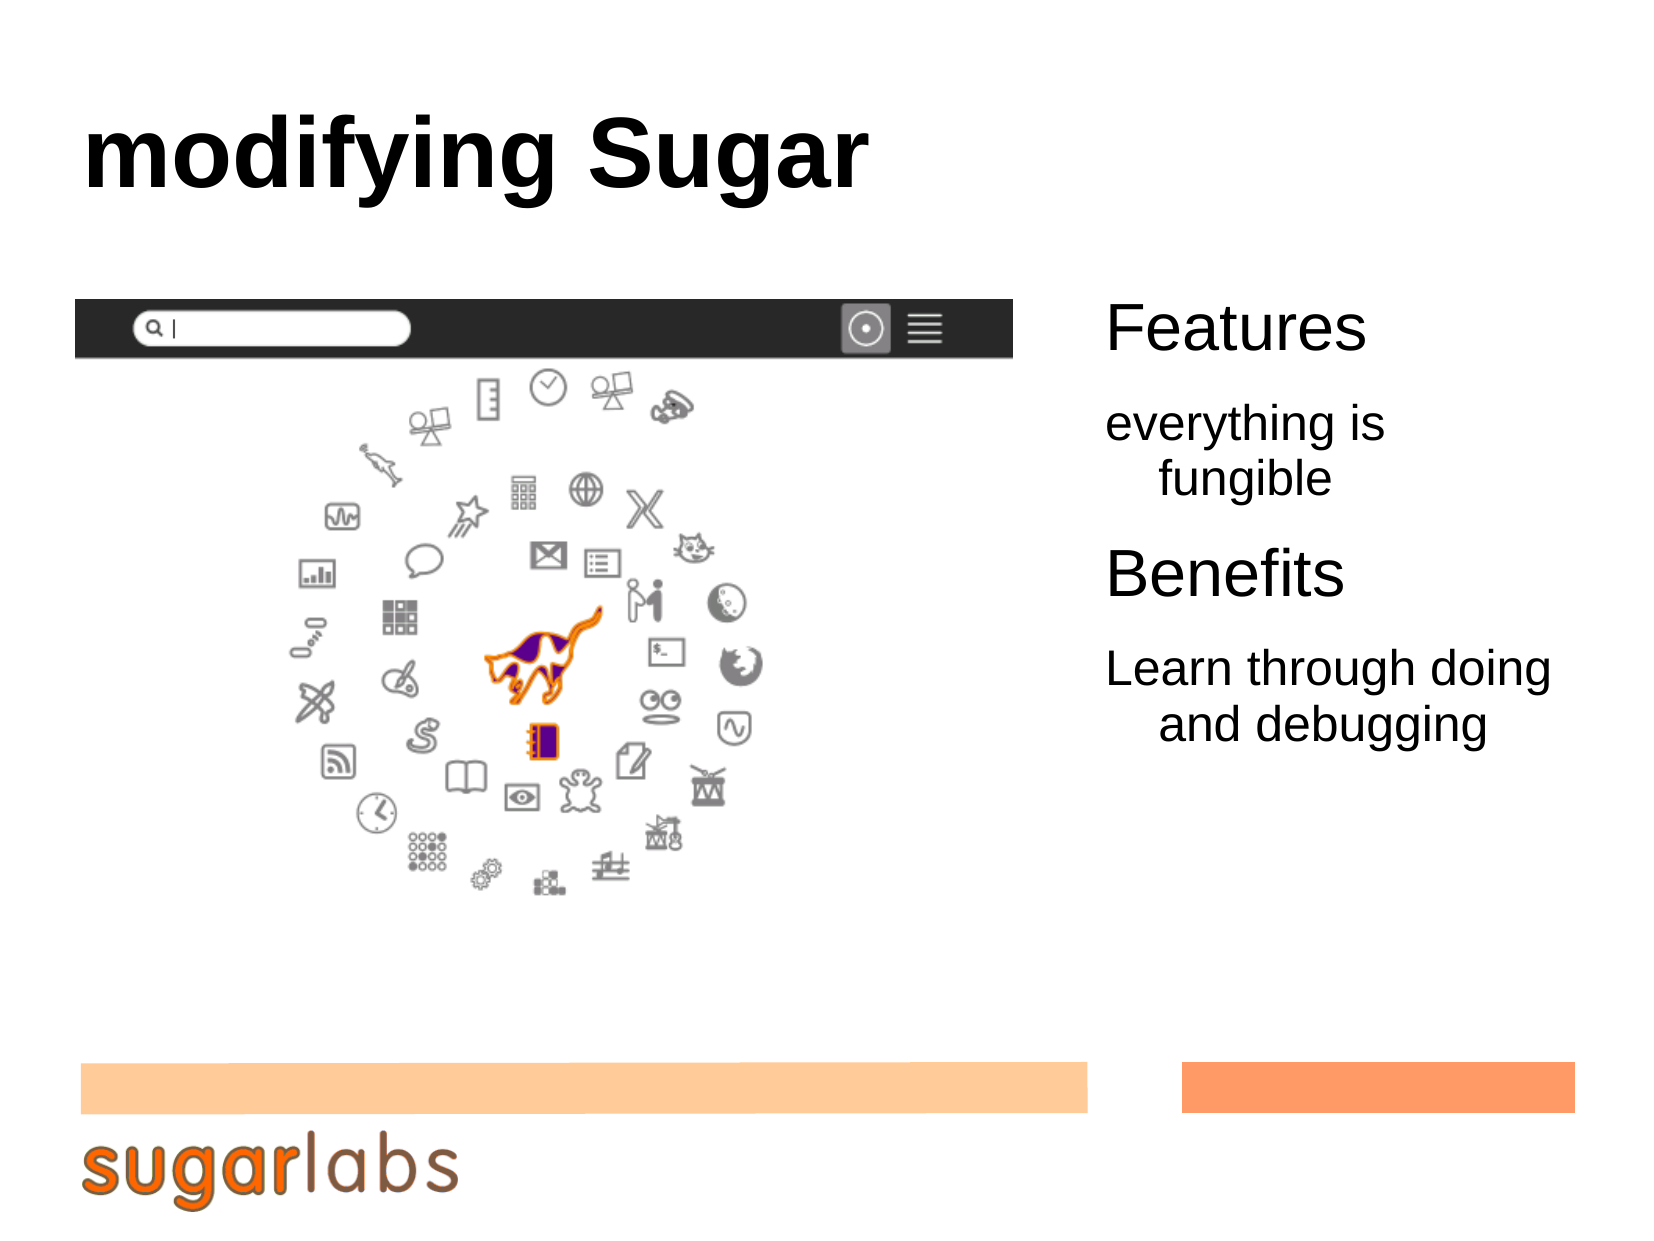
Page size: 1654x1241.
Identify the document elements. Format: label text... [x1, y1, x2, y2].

title modifying Sugar [82, 56, 1571, 250]
picture [82, 1130, 458, 1212]
picture [75, 299, 1013, 1013]
list Features everything is fungible Benefits Learn through doing and debugging [1087, 290, 1572, 998]
